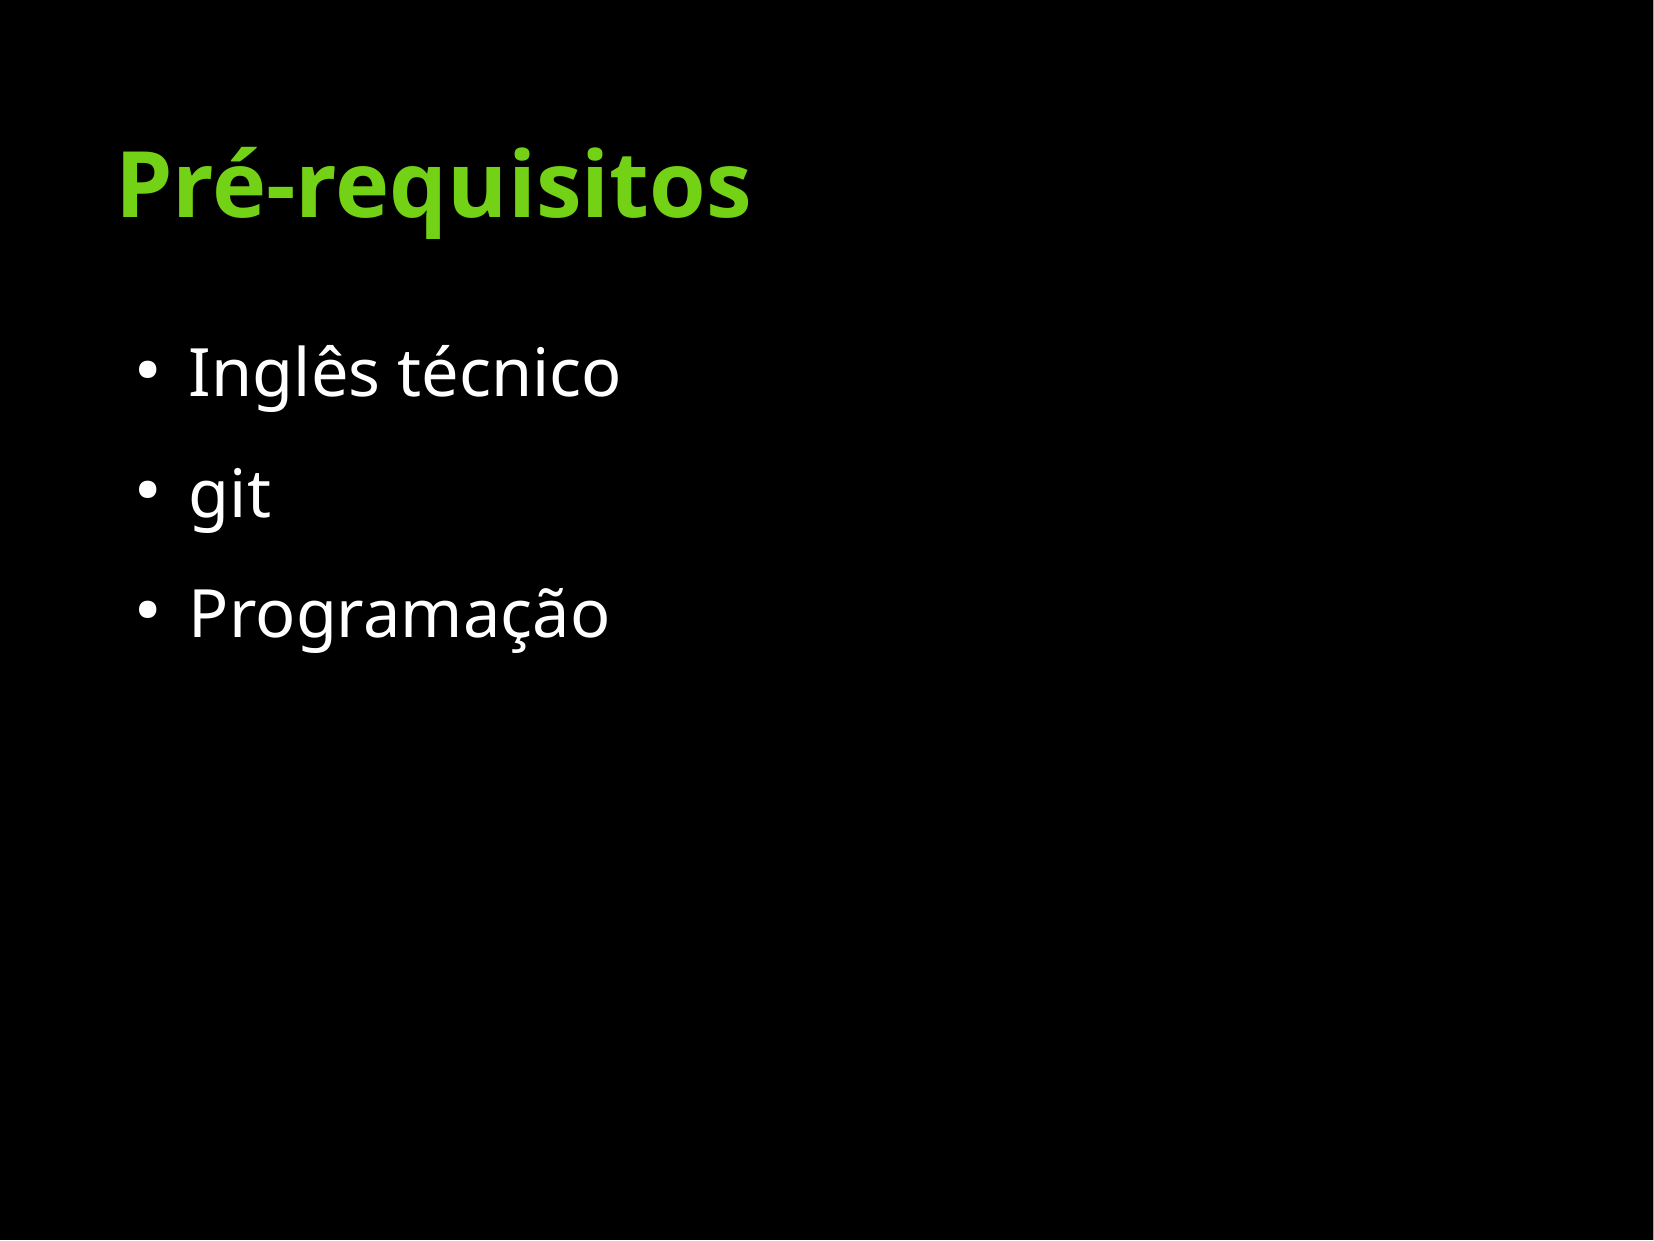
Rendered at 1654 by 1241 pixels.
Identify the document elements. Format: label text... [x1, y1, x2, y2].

title Pré-requisitos [115, 78, 1539, 287]
list Inglês técnico git Programação [118, 325, 1536, 1145]
